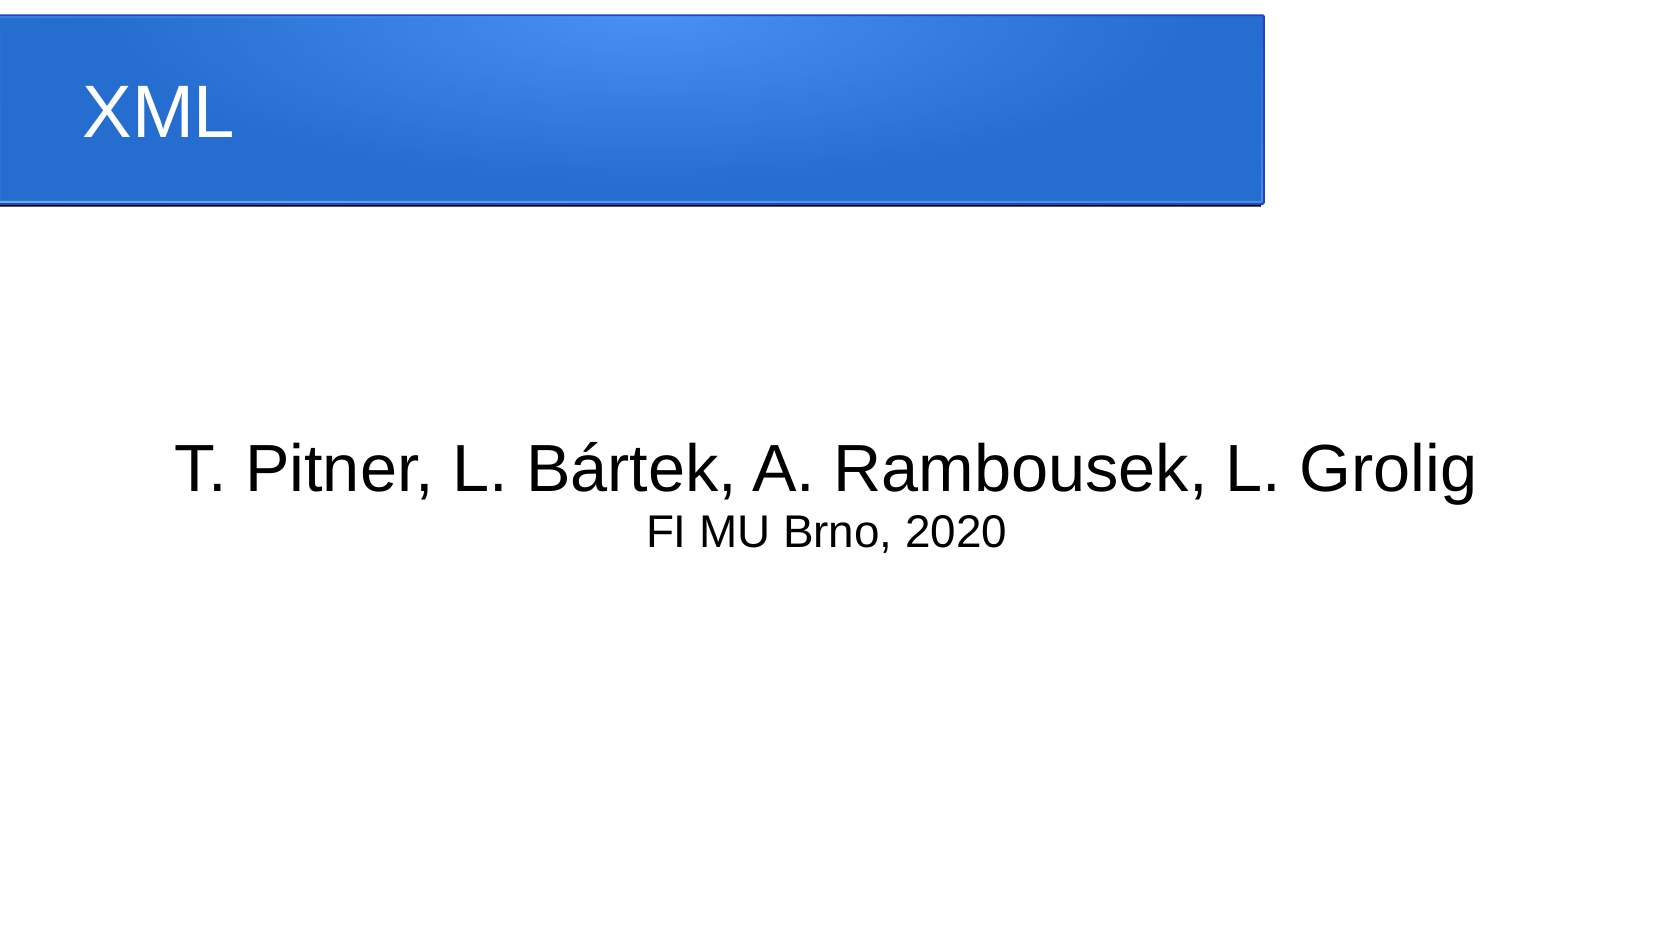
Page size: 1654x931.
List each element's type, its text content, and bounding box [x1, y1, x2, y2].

text_box T. Pitner, L. Bártek, A. Rambousek, L. Grolig FI MU Brno, 2020 [82, 224, 1571, 764]
title XML [82, 35, 1235, 189]
